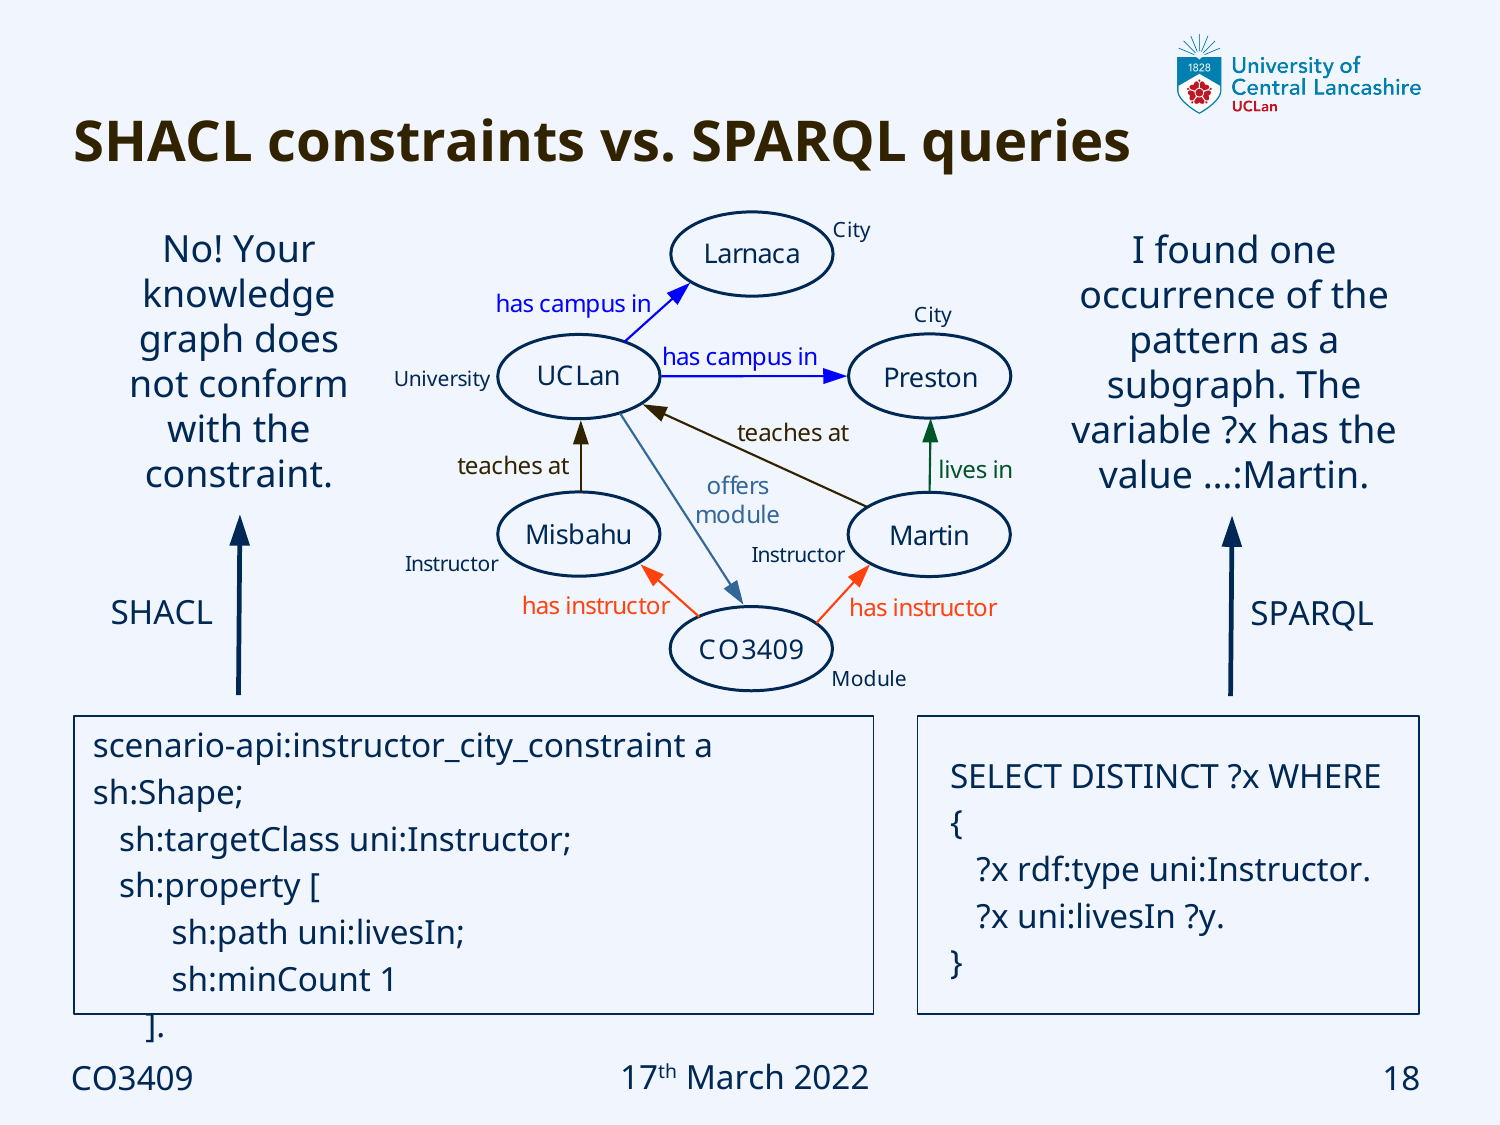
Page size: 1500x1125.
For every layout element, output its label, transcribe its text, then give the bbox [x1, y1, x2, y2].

text_box SPARQL [1235, 585, 1414, 640]
text_box SHACL [95, 583, 254, 639]
text_box No! Your knowledge graph does not conform with the constraint. [101, 217, 377, 503]
text_box SELECT DISTINCT ?x WHERE { ?x rdf:type uni:Instructor. ?x uni:livesIn ?y. } [935, 740, 1418, 989]
picture [1177, 34, 1421, 93]
text_box I found one occurrence of the pattern as a subgraph. The variable ?x has the value …:Martin. [1048, 218, 1420, 504]
title SHACL constraints vs. SPARQL queries [58, 93, 1475, 186]
text_box SELECT DISTINCT ?x WHERE { ?x rdf:type uni:Instructor. ?x uni:livesIn ?y. } [1420, 740, 1430, 989]
text_box scenario-api:instructor_city_constraint a sh:Shape; sh:targetClass uni:Instructor; sh:property [ sh:path uni:livesIn; sh:minCount 1 ]. [78, 710, 870, 715]
text_box scenario-api:instructor_city_constraint a sh:Shape; sh:targetClass uni:Instructor; sh:property [ sh:path uni:livesIn; sh:minCount 1 ]. [78, 717, 870, 1006]
picture [375, 210, 1031, 697]
